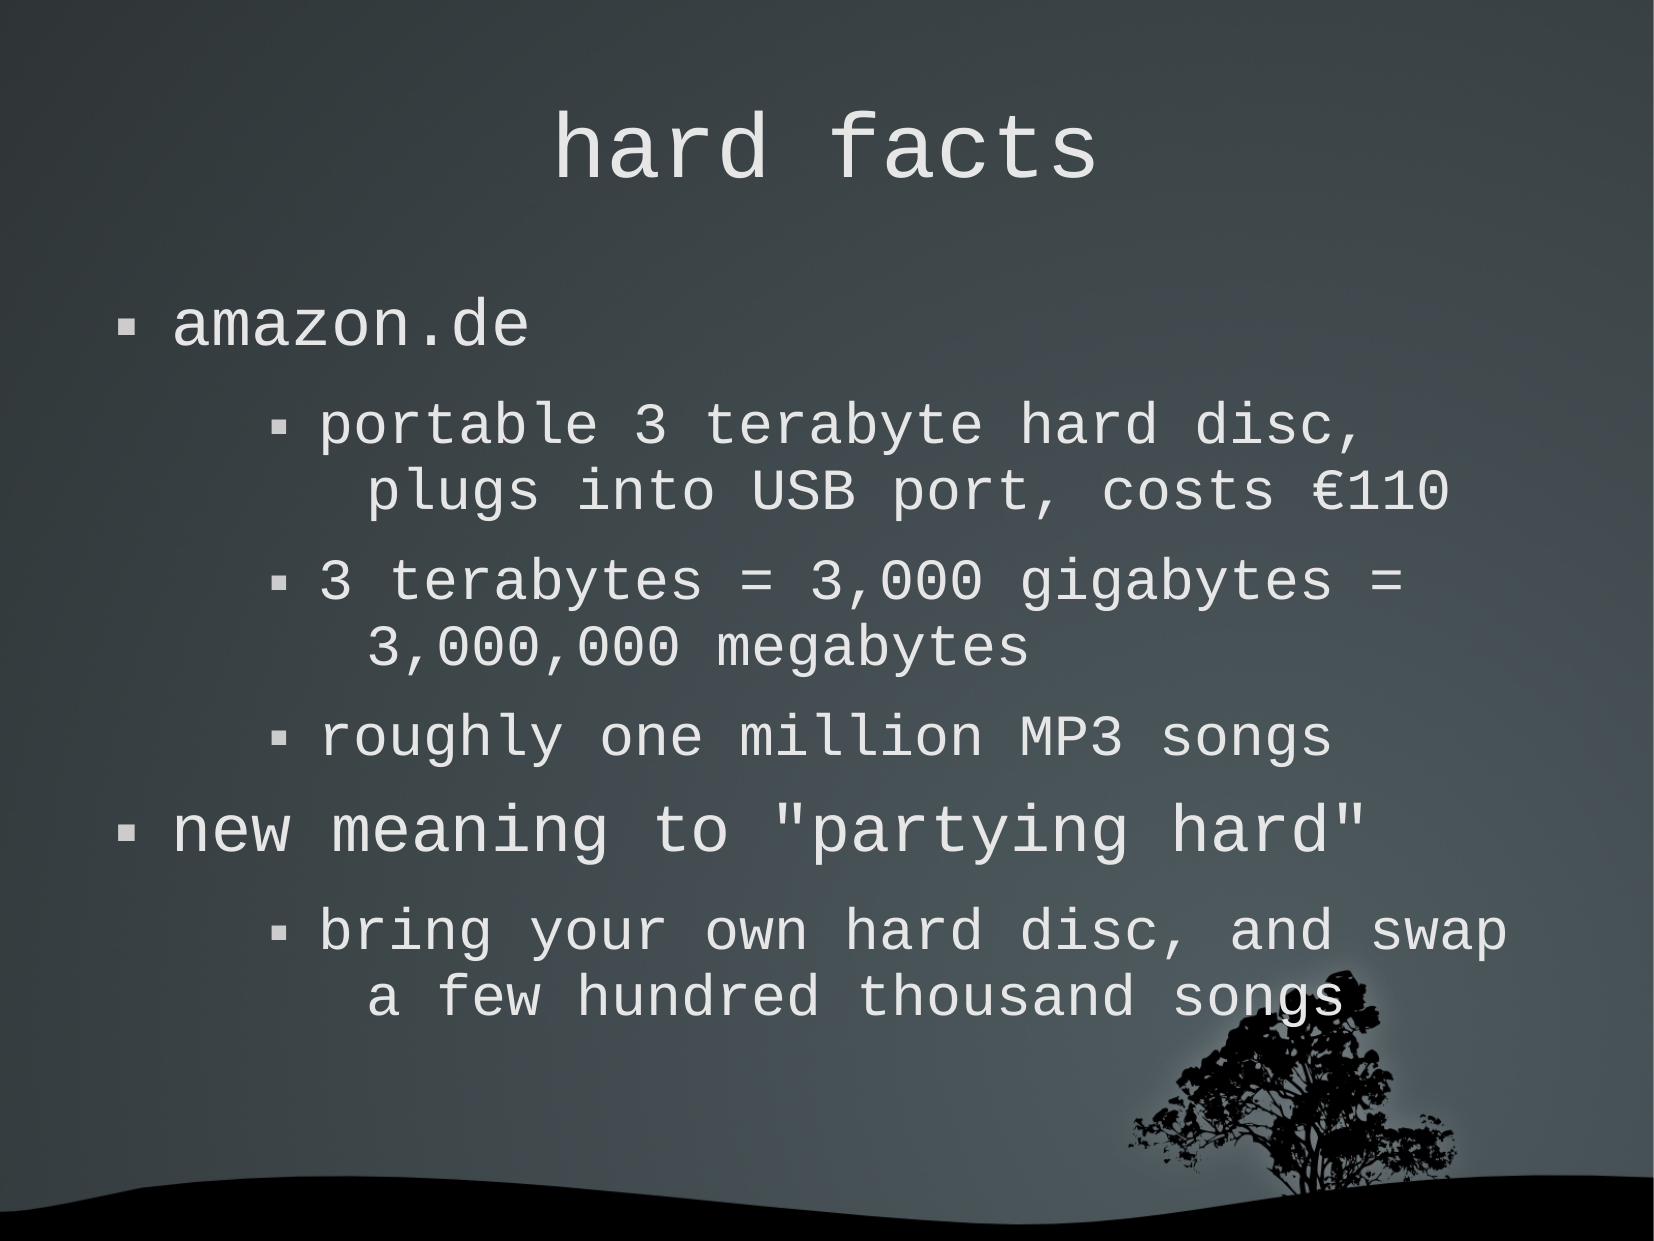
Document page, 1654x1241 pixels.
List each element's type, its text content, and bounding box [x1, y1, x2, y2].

list amazon.de portable 3 terabyte hard disc, plugs into USB port, costs €110 3 terabytes = 3,000 gigabytes = 3,000,000 megabytes roughly one million MP3 songs new meaning to "partying hard" bring your own hard disc, and swap a few hundred thousand songs [82, 290, 1571, 1109]
picture [0, 0, 1654, 1241]
title hard facts [82, 49, 1571, 257]
